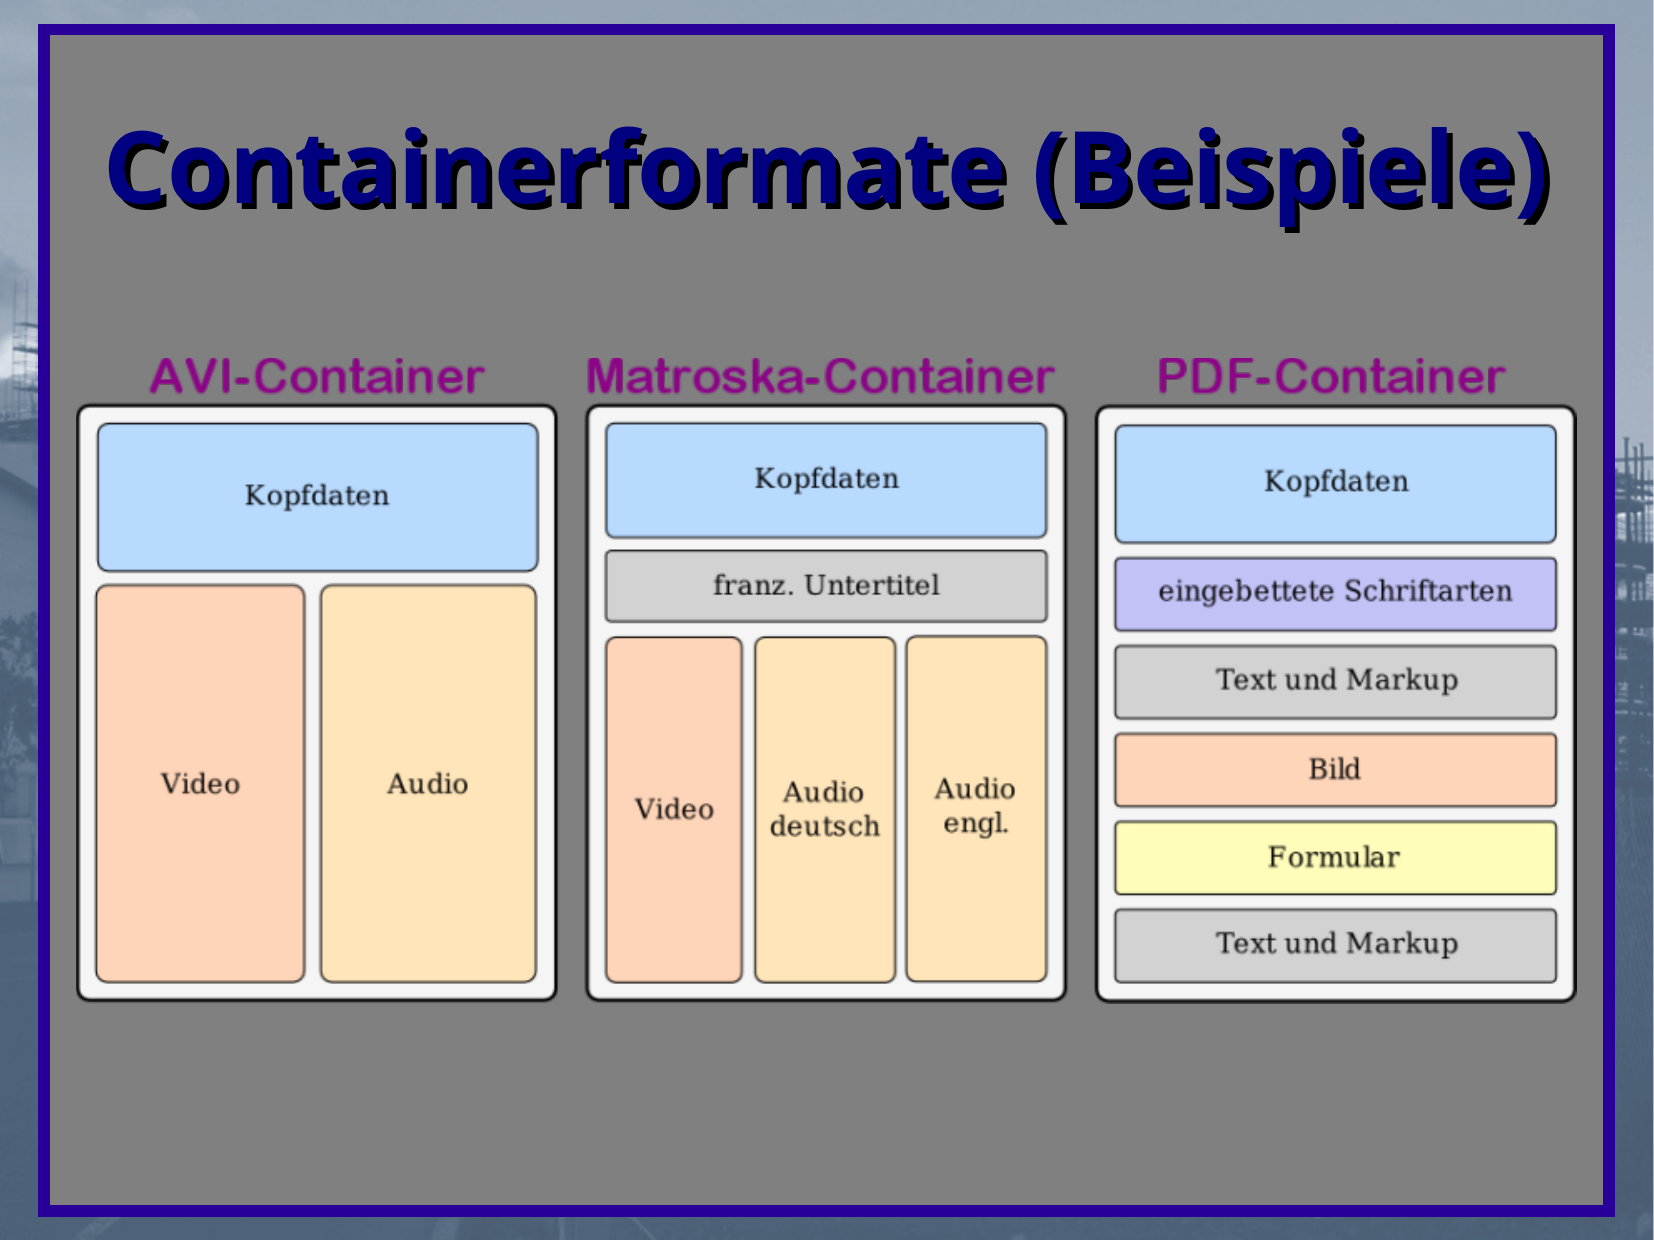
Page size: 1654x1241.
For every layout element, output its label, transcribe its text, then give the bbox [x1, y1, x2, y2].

title Containerformate (Beispiele) [82, 49, 1571, 281]
picture [0, 0, 1654, 1240]
